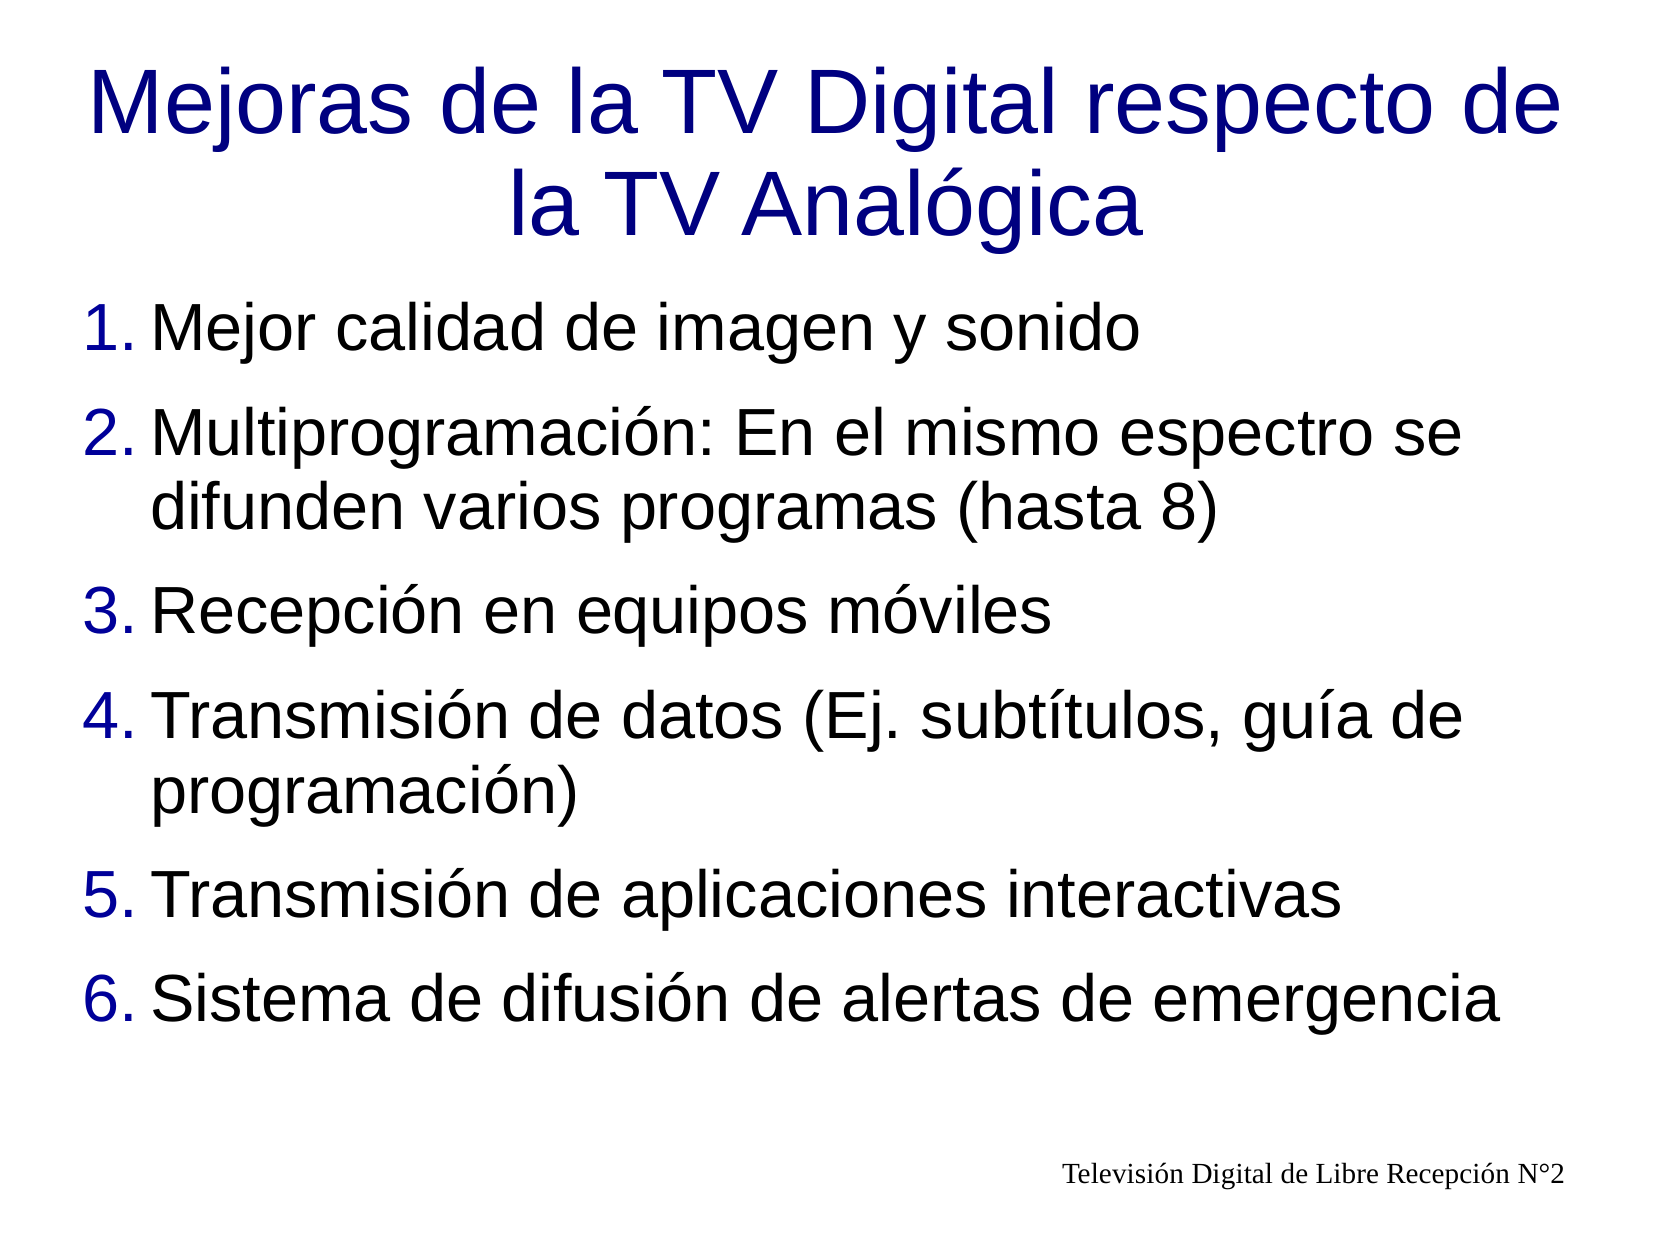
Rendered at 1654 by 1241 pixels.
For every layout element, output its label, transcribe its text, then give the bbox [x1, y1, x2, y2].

list Mejor calidad de imagen y sonido Multiprogramación: En el mismo espectro se difunden varios programas (hasta 8) Recepción en equipos móviles Transmisión de datos (Ej. subtítulos, guía de programación) Transmisión de aplicaciones interactivas Sistema de difusión de alertas de emergencia [82, 290, 1538, 1121]
title Mejoras de la TV Digital respecto de la TV Analógica [82, 49, 1571, 257]
